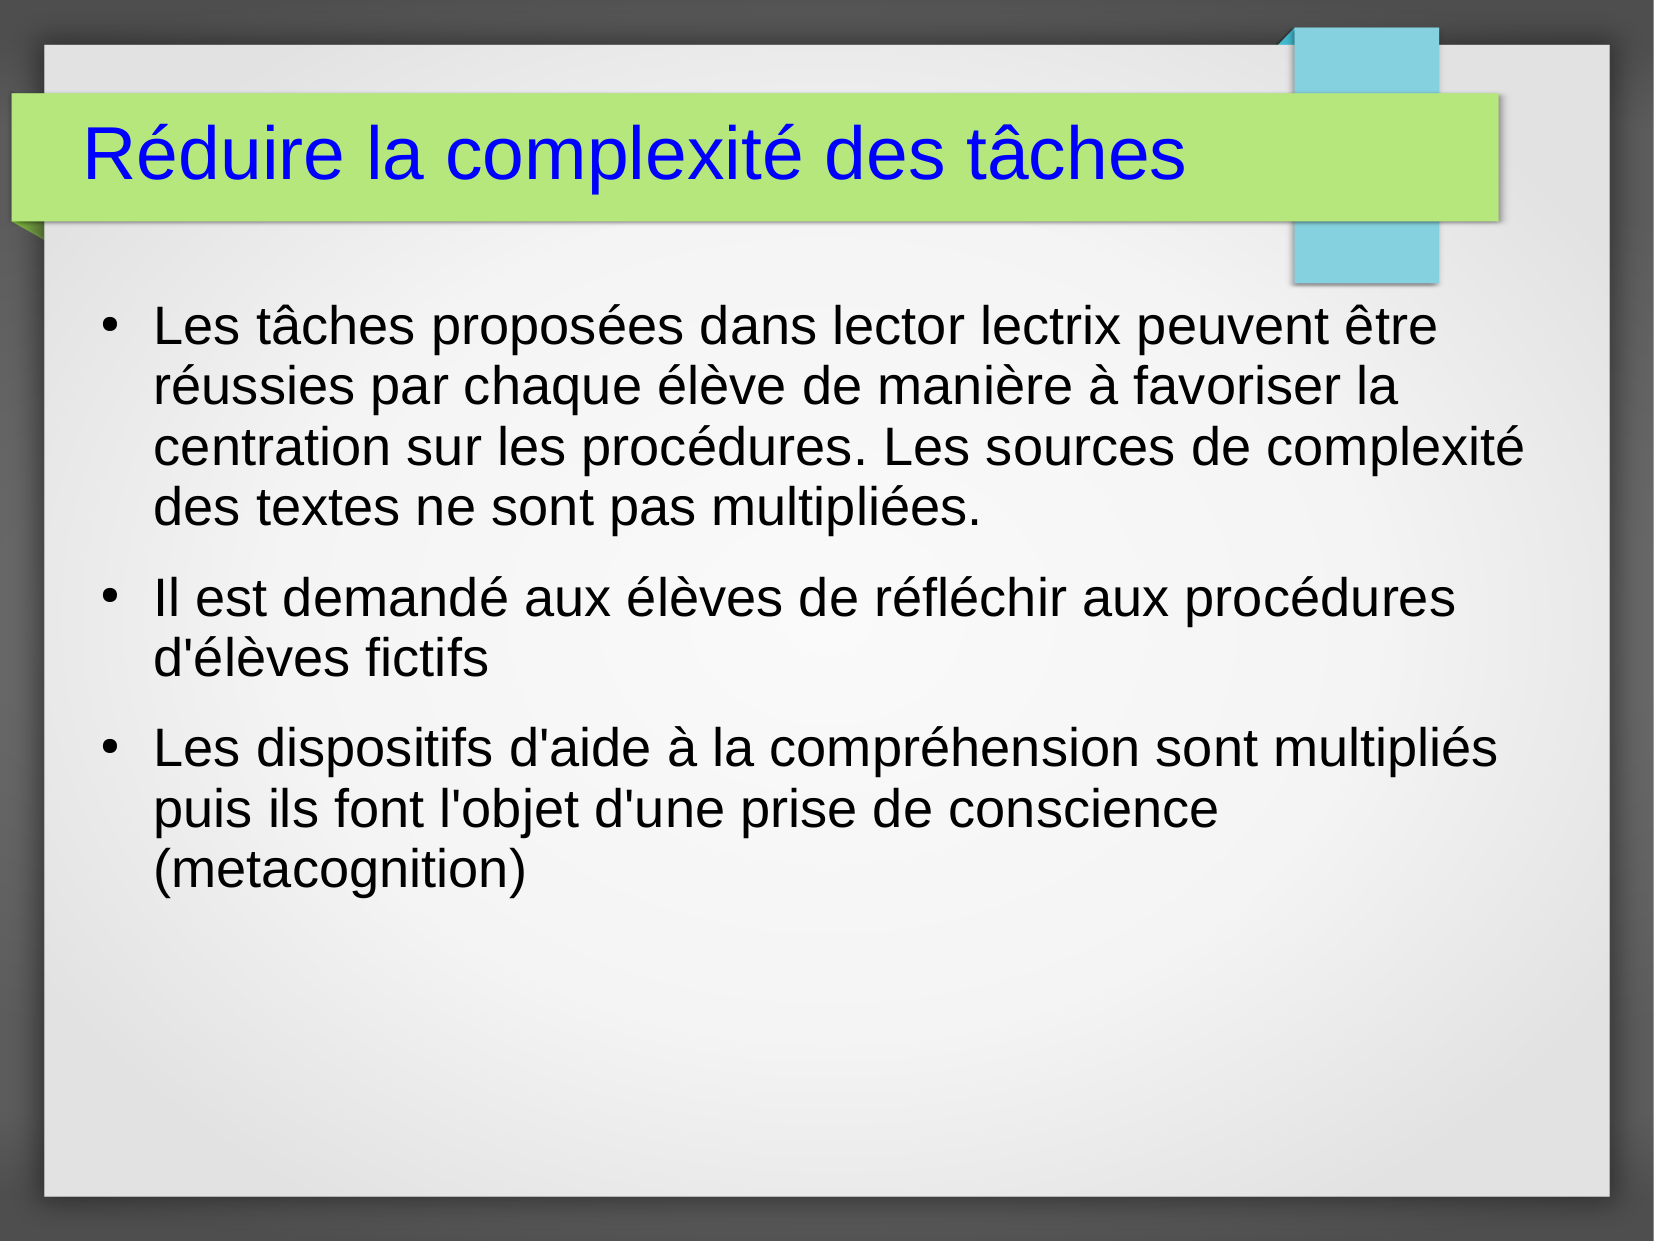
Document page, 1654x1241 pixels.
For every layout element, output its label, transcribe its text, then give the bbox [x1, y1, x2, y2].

picture [0, 0, 1654, 1241]
title Réduire la complexité des tâches [82, 94, 1264, 213]
list Les tâches proposées dans lector lectrix peuvent être réussies par chaque élève de manière à favoriser la centration sur les procédures. Les sources de complexité des textes ne sont pas multipliées. Il est demandé aux élèves de réfléchir aux procédures d'élèves fictifs Les dispositifs d'aide à la compréhension sont multipliés puis ils font l'objet d'une prise de conscience (metacognition) [82, 295, 1571, 1015]
